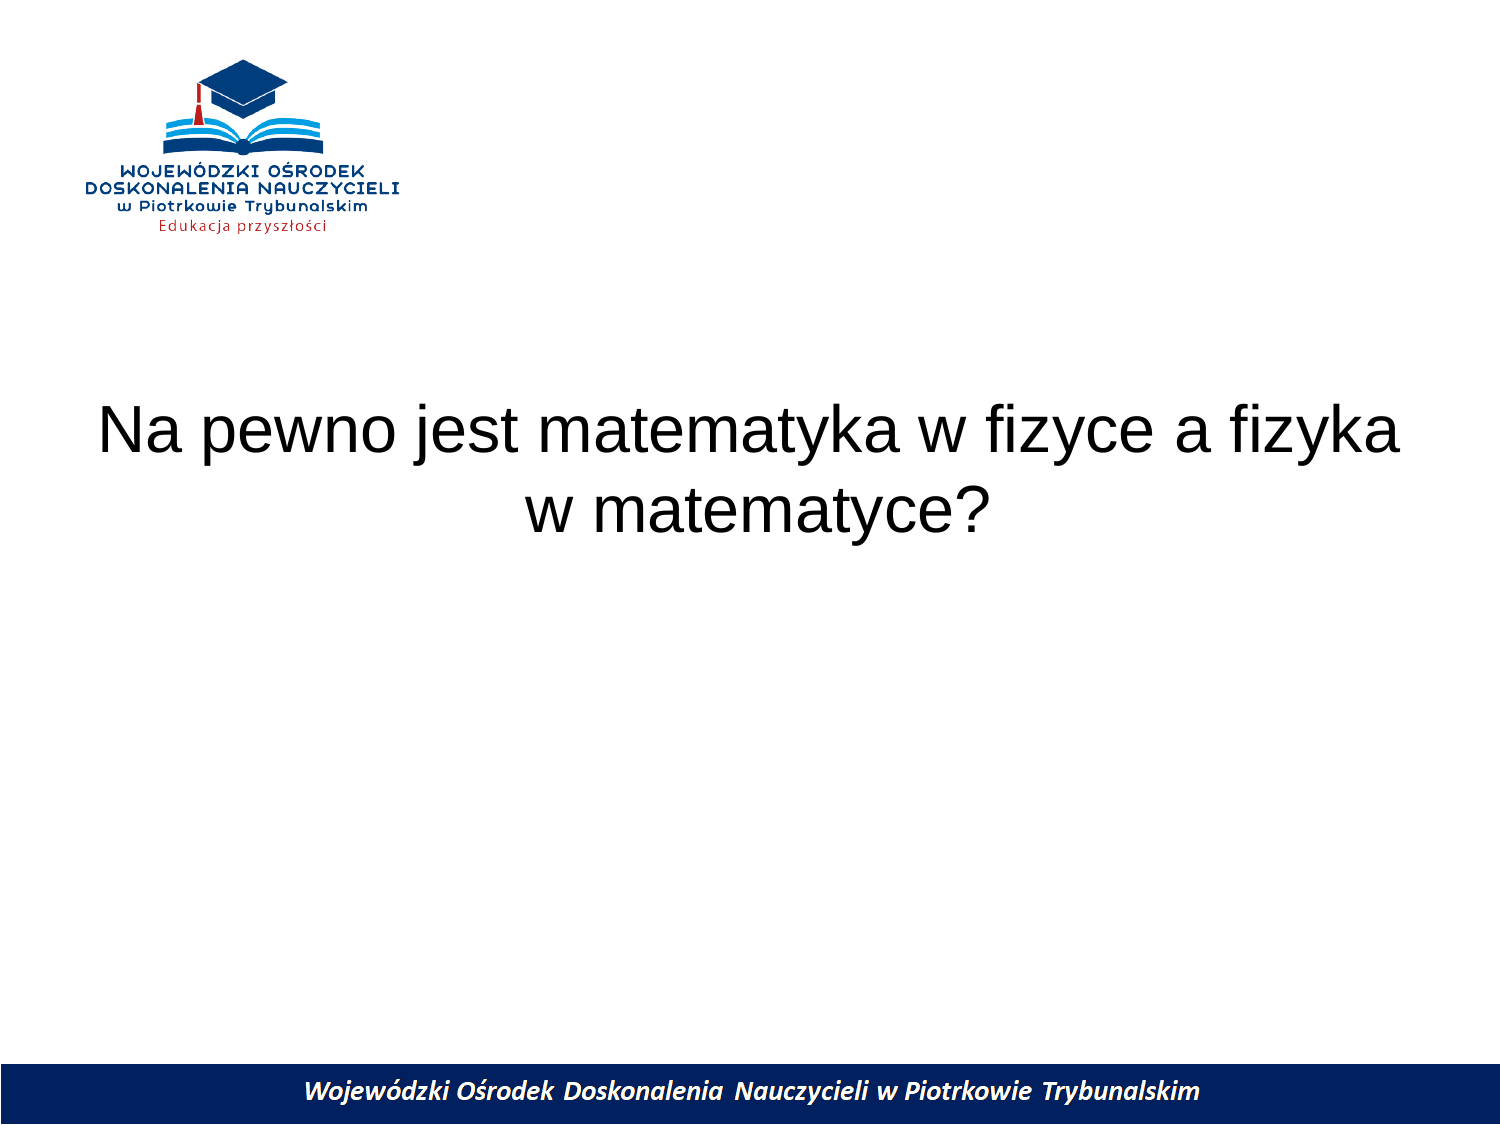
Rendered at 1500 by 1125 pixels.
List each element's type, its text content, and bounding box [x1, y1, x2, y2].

subtitle Na pewno jest matematyka w fizyce a fizyka w matematyce? [17, 385, 1500, 547]
